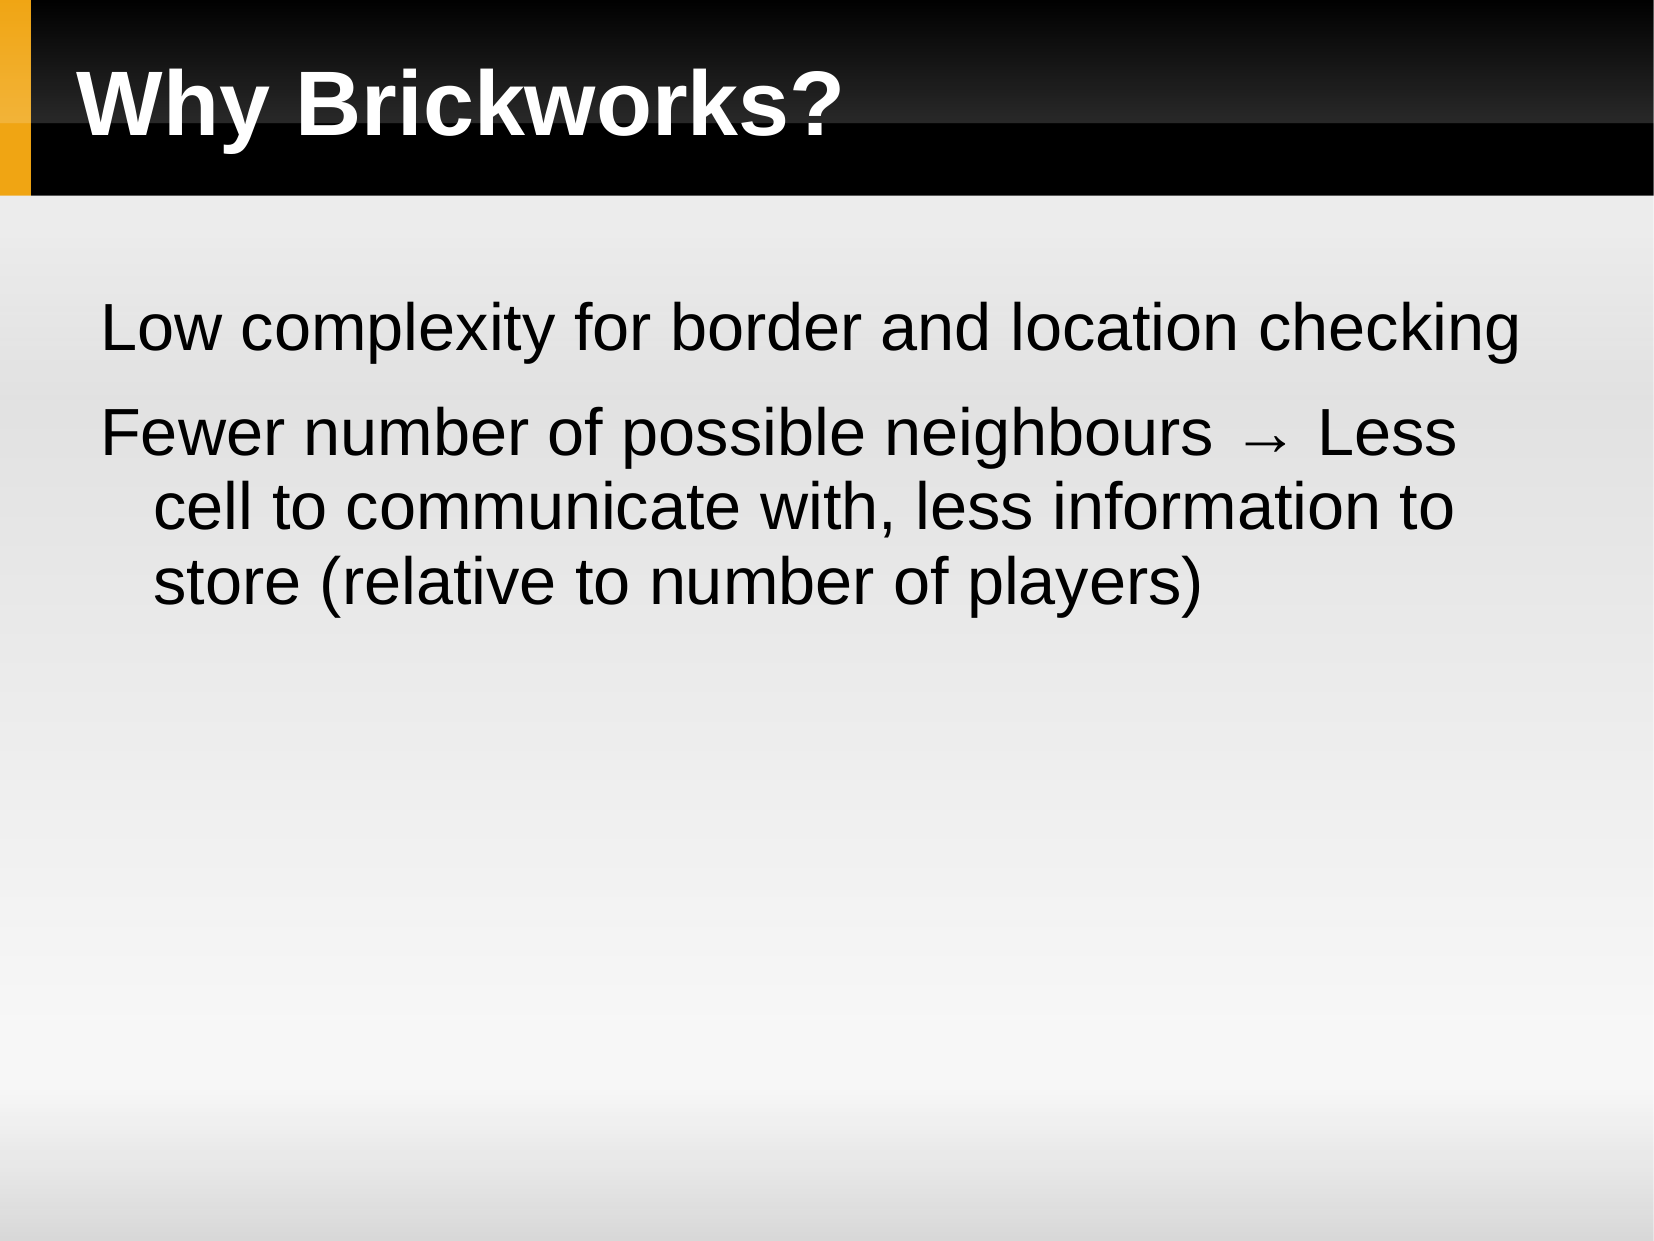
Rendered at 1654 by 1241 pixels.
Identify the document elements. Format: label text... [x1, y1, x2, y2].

title Why Brickworks? [76, 7, 1565, 200]
list Low complexity for border and location checking Fewer number of possible neighbours → Less cell to communicate with, less information to store (relative to number of players) [82, 290, 1571, 1094]
picture [0, 0, 1654, 1241]
